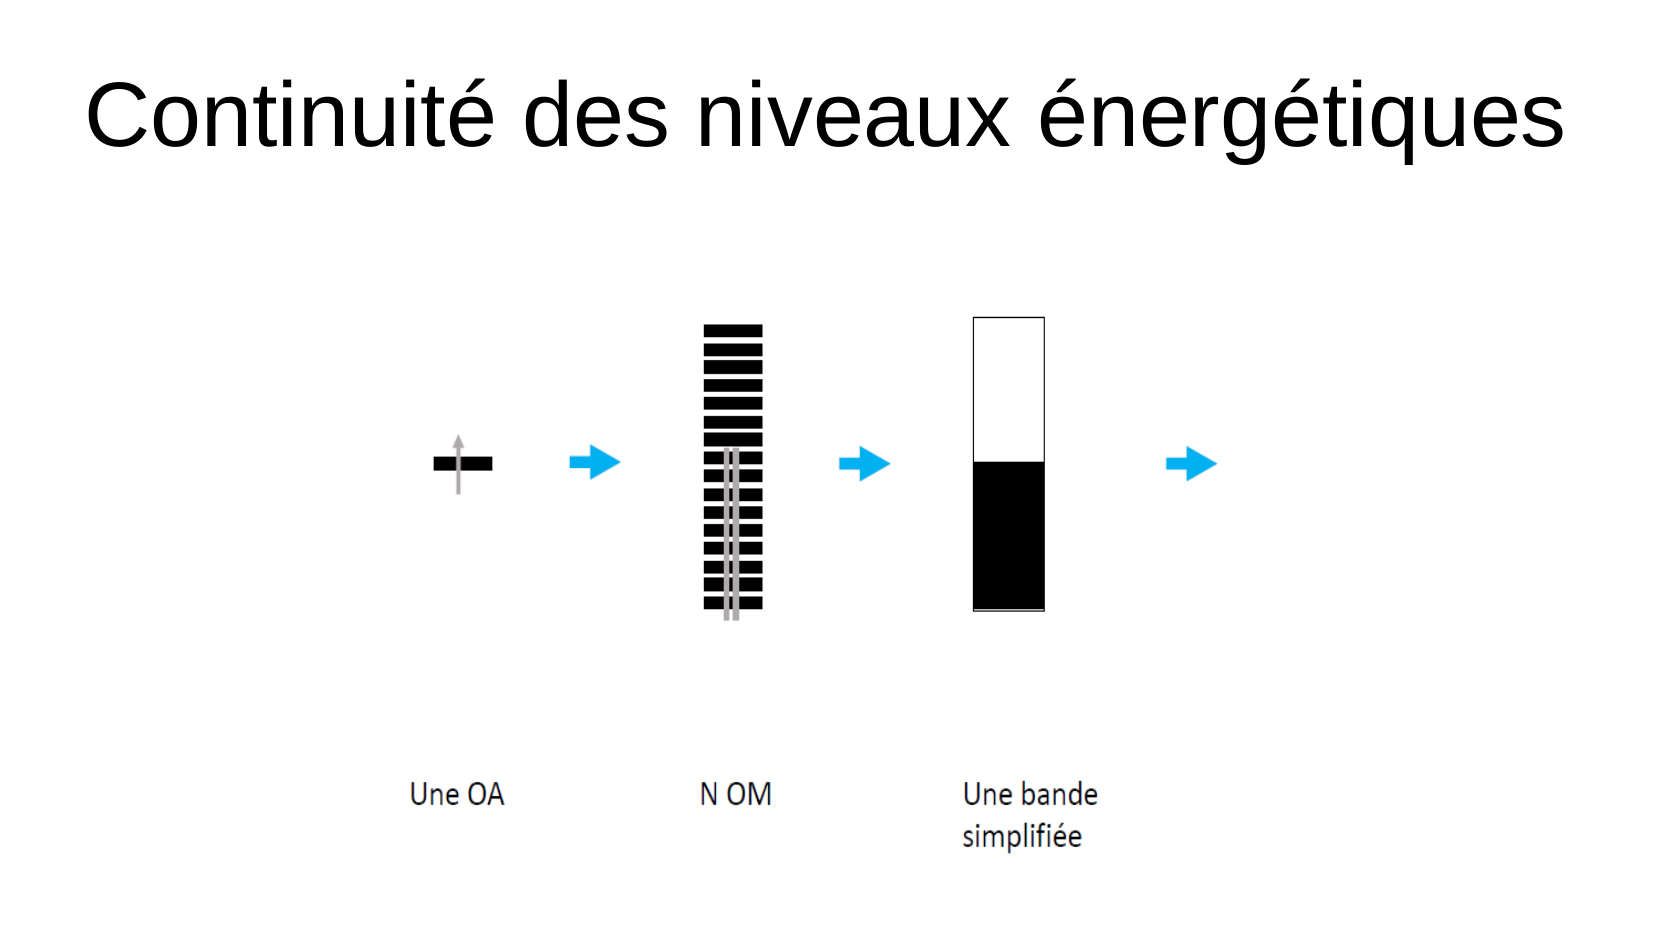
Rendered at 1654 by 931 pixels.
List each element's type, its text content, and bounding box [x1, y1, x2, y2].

picture [354, 200, 1276, 889]
title Continuité des niveaux énergétiques [82, 37, 1571, 193]
